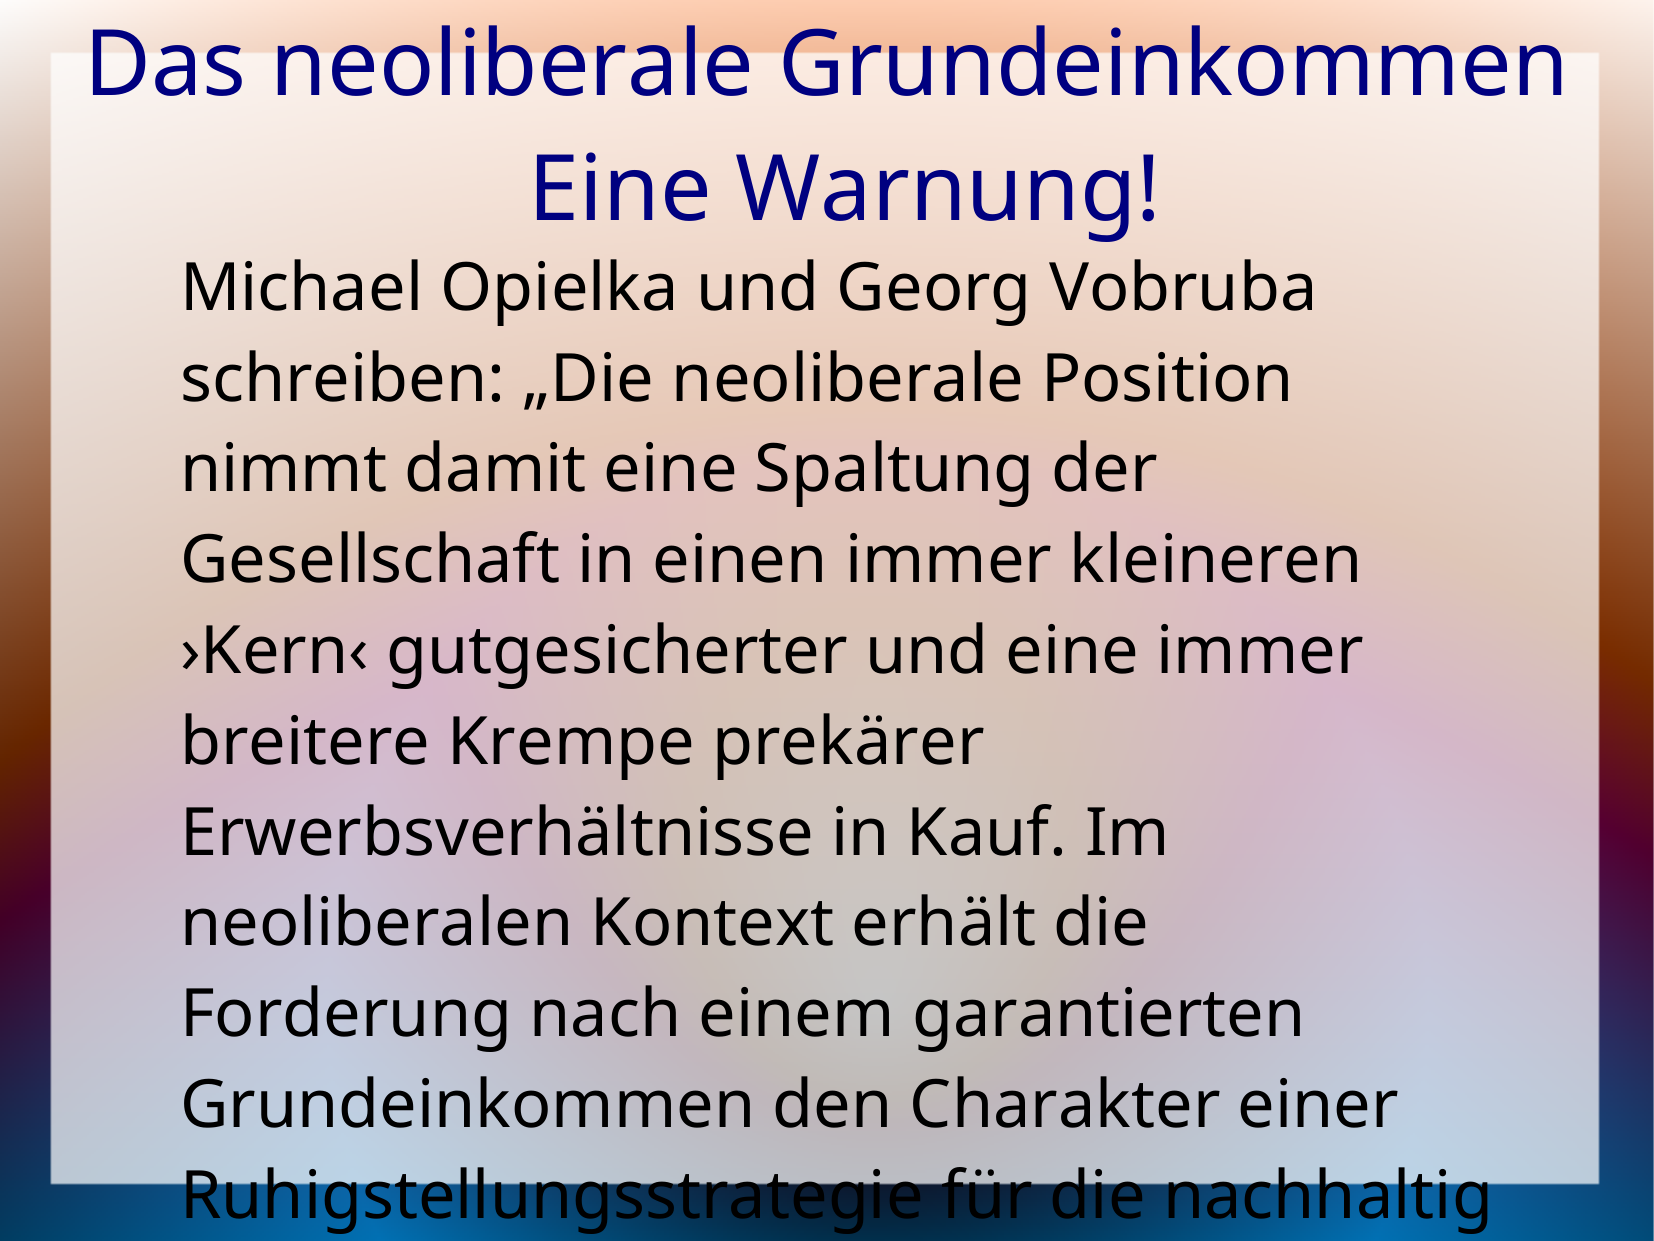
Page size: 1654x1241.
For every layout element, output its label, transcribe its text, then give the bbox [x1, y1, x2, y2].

list Michael Opielka und Georg Vobruba schreiben: „Die neoliberale Position nimmt damit eine Spaltung der Gesellschaft in einen immer kleineren ›Kern‹ gutgesicherter und eine immer breitere Krempe prekärer Erwerbsverhältnisse in Kauf. Im neoliberalen Kontext erhält die Forderung nach einem garantierten Grundeinkommen den Charakter einer Ruhigstellungsstrategie für die nachhaltig ausgegrenzten Bevölkerungsteile.“ [109, 239, 1501, 1120]
title Das neoliberale Grundeinkommen Eine Warnung! [89, 12, 1566, 234]
picture [0, 0, 1654, 1241]
